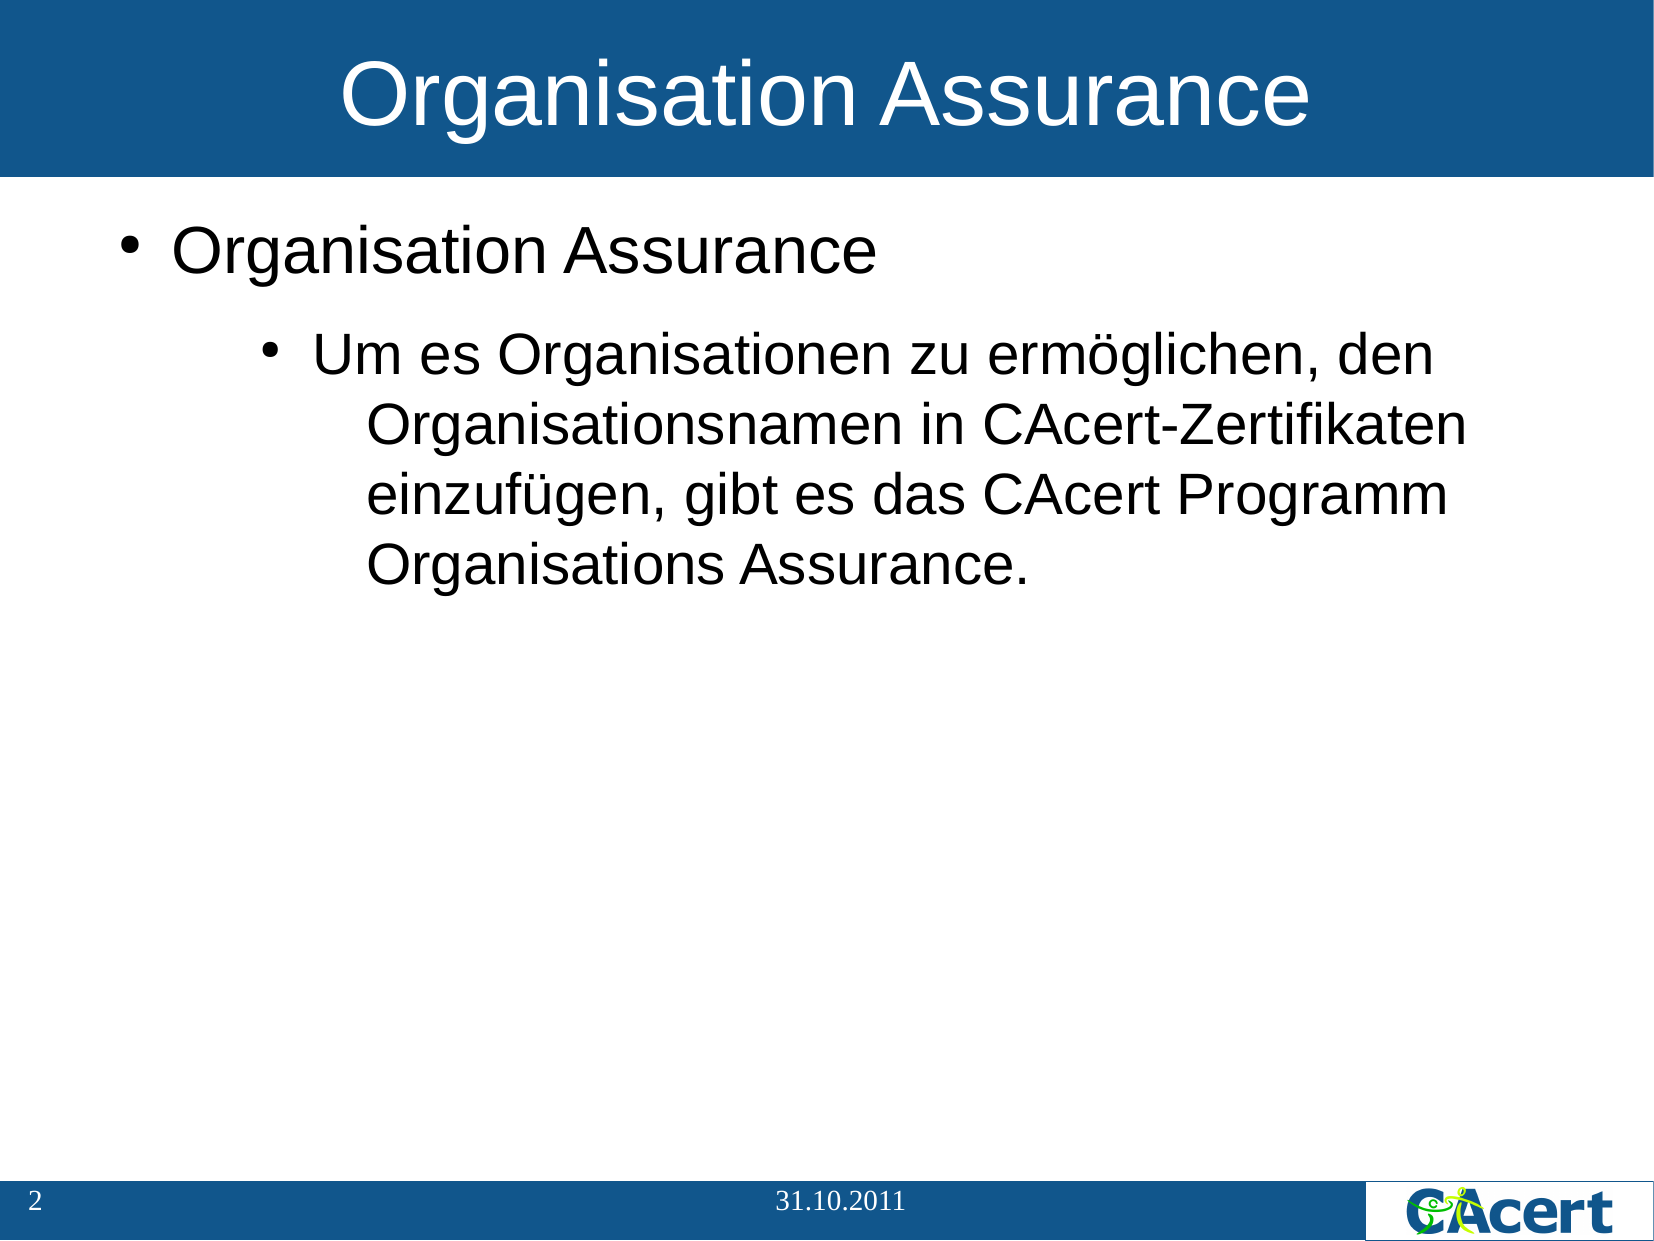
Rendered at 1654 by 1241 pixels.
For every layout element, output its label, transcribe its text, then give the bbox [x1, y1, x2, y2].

list Organisation Assurance Um es Organisationen zu ermöglichen, den Organisationsnamen in CAcert-Zertifikaten einzufügen, gibt es das CAcert Programm Organisations Assurance. [82, 206, 1571, 597]
title Organisation Assurance [82, 33, 1571, 144]
text_box <Nummer> [28, 1181, 414, 1241]
text_box 31.10.2011 [648, 1181, 1034, 1241]
picture [1406, 1186, 1613, 1235]
